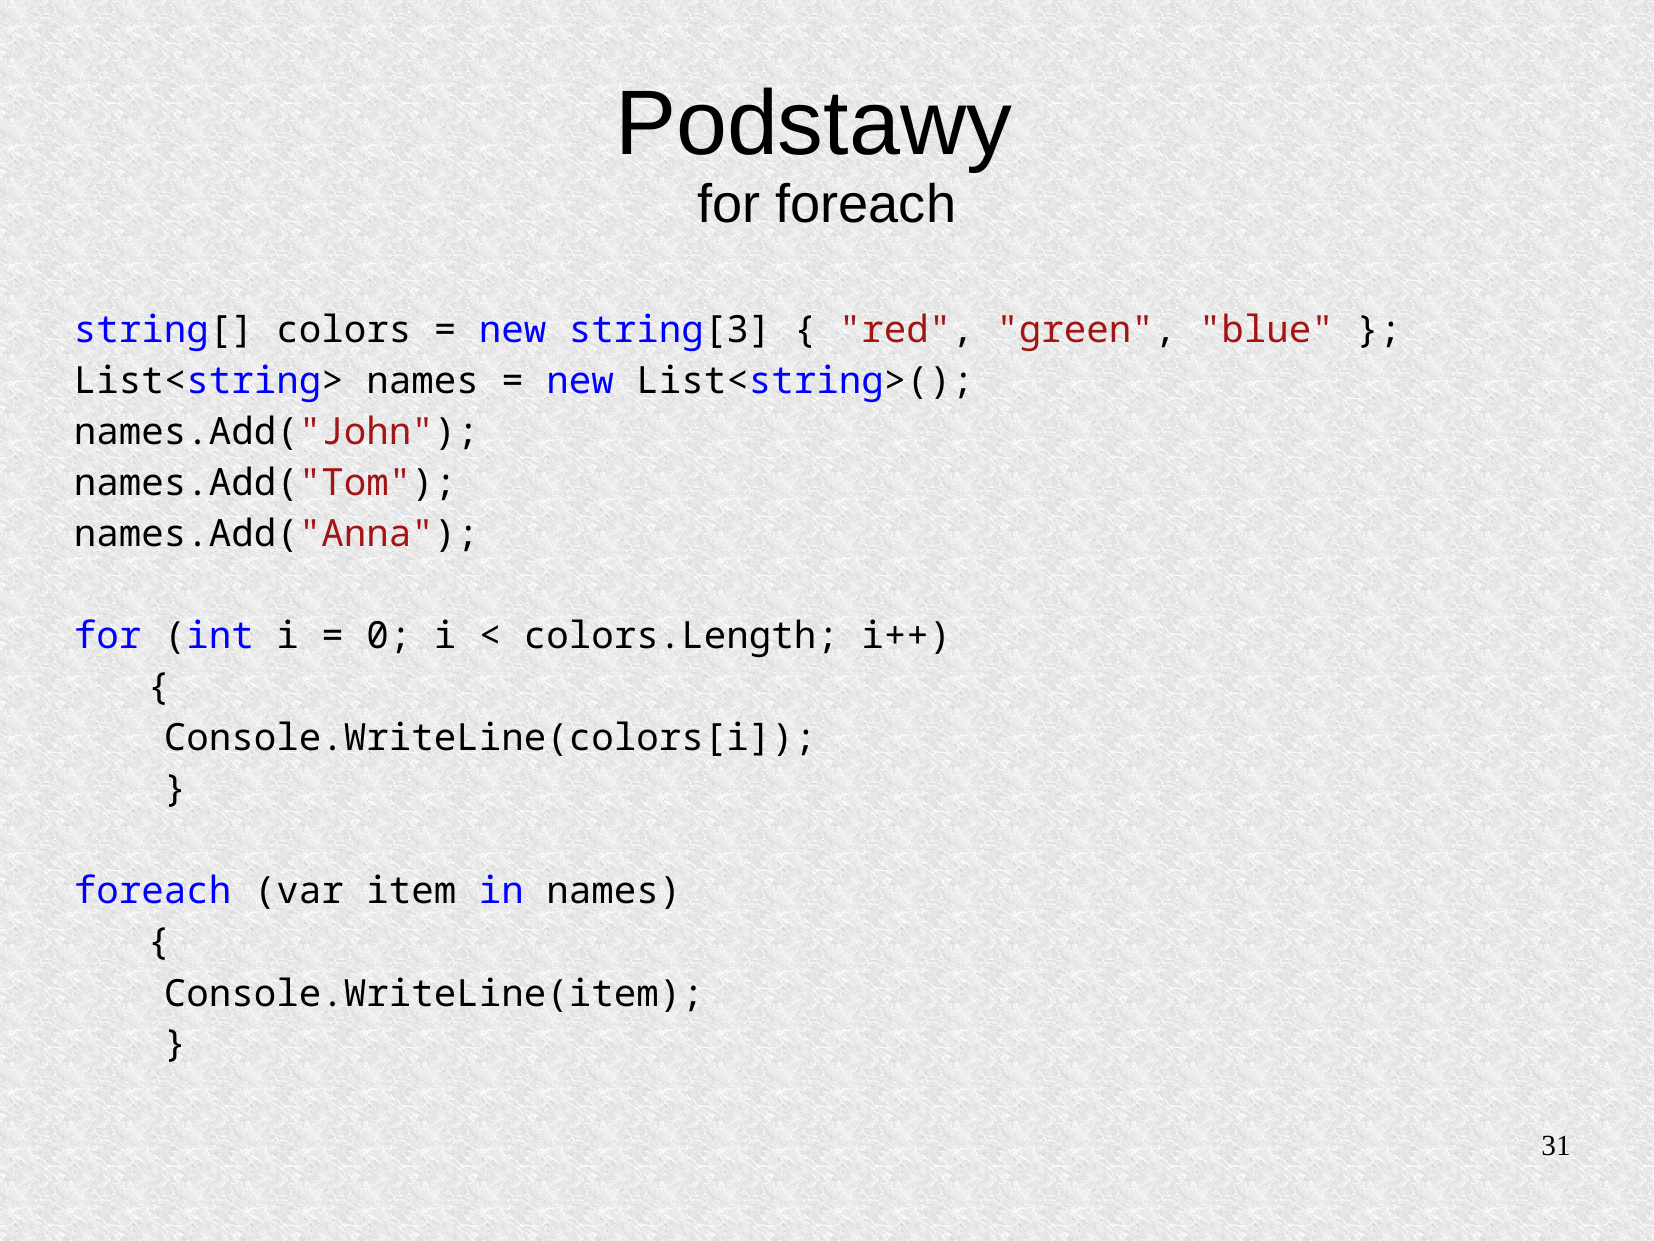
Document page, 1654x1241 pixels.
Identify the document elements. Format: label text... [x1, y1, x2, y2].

text_box string[] colors = new string[3] { "red", "green", "blue" }; List<string> names = new List<string>(); names.Add("John"); names.Add("Tom"); names.Add("Anna"); for (int i = 0; i < colors.Length; i++) { Console.WriteLine(colors[i]); } foreach (var item in names) { Console.WriteLine(item); } [59, 295, 1565, 873]
title Podstawy for foreach [82, 49, 1571, 257]
picture [0, 0, 1654, 1241]
